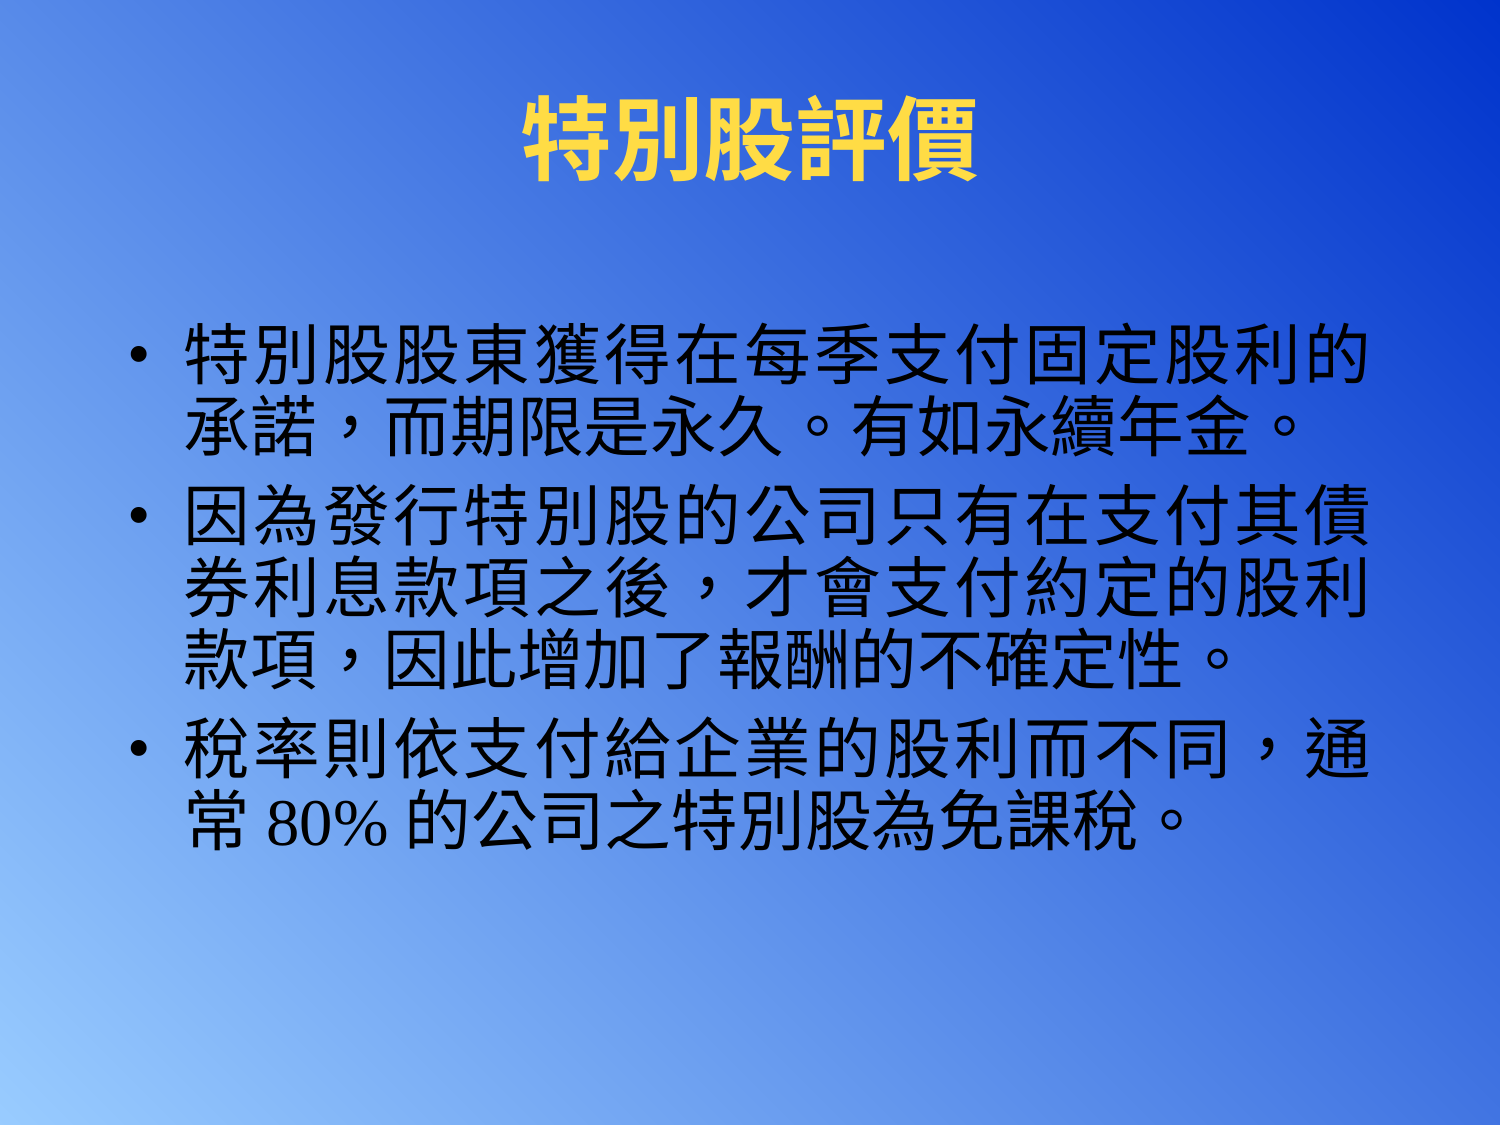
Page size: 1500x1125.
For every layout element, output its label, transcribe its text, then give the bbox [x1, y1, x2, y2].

title 特別股評價 [41, 42, 1459, 231]
list 特別股股東獲得在每季支付固定股利的承諾，而期限是永久。有如永續年金。 因為發行特別股的公司只有在支付其債券利息款項之後，才會支付約定的股利款項，因此增加了報酬的不確定性。 稅率則依支付給企業的股利而不同，通常80%的公司之特別股為免課稅。 [112, 314, 1388, 965]
